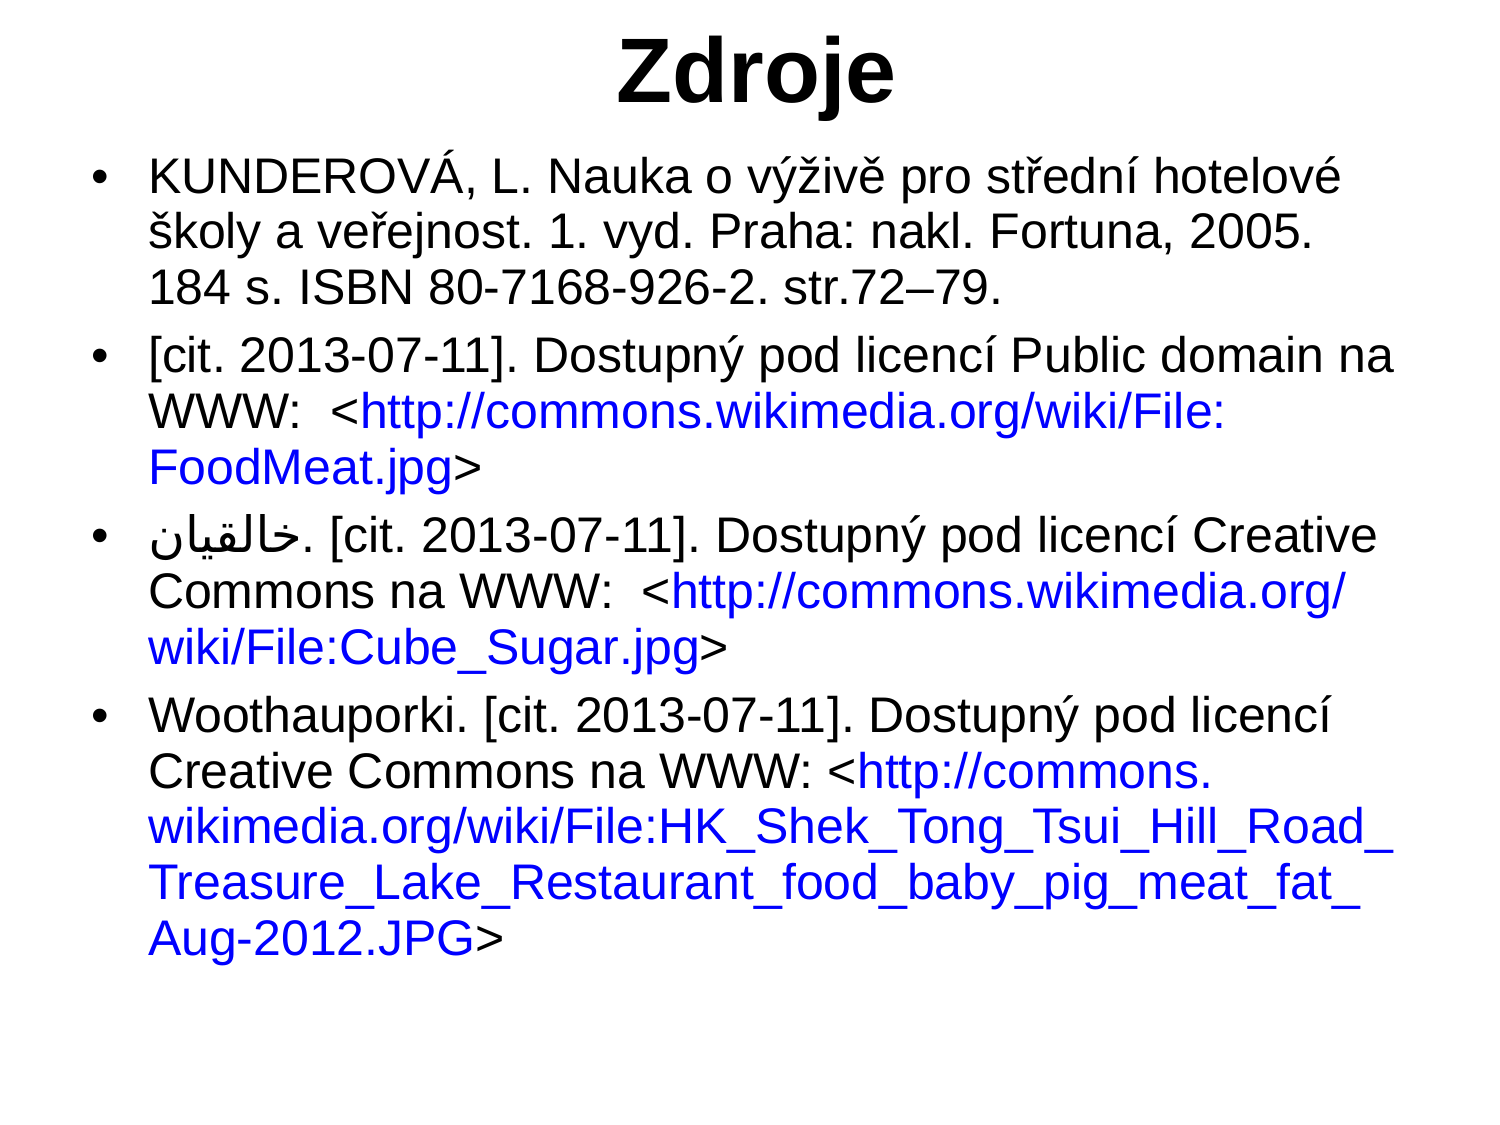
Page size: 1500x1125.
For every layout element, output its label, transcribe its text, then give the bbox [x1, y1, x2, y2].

title Zdroje [82, 0, 1433, 143]
list KUNDEROVÁ, L. Nauka o výživě pro střední hotelové školy a veřejnost. 1. vyd. Praha: nakl. Fortuna, 2005. 184 s. ISBN 80-7168-926-2. str.72–79. [cit. 2013-07-11]. Dostupný pod licencí Public domain na WWW: <http://commons.wikimedia.org/wiki/File:FoodMeat.jpg> خالقیان. [cit. 2013-07-11]. Dostupný pod licencí Creative Commons na WWW: <http://commons.wikimedia.org/wiki/File:Cube_Sugar.jpg> Woothauporki. [cit. 2013-07-11]. Dostupný pod licencí Creative Commons na WWW: <http://commons.wikimedia.org/wiki/File:HK_Shek_Tong_Tsui_Hill_Road_Treasure_Lake_Restaurant_food_baby_pig_meat_fat_Aug-2012.JPG> [76, 140, 1427, 1110]
